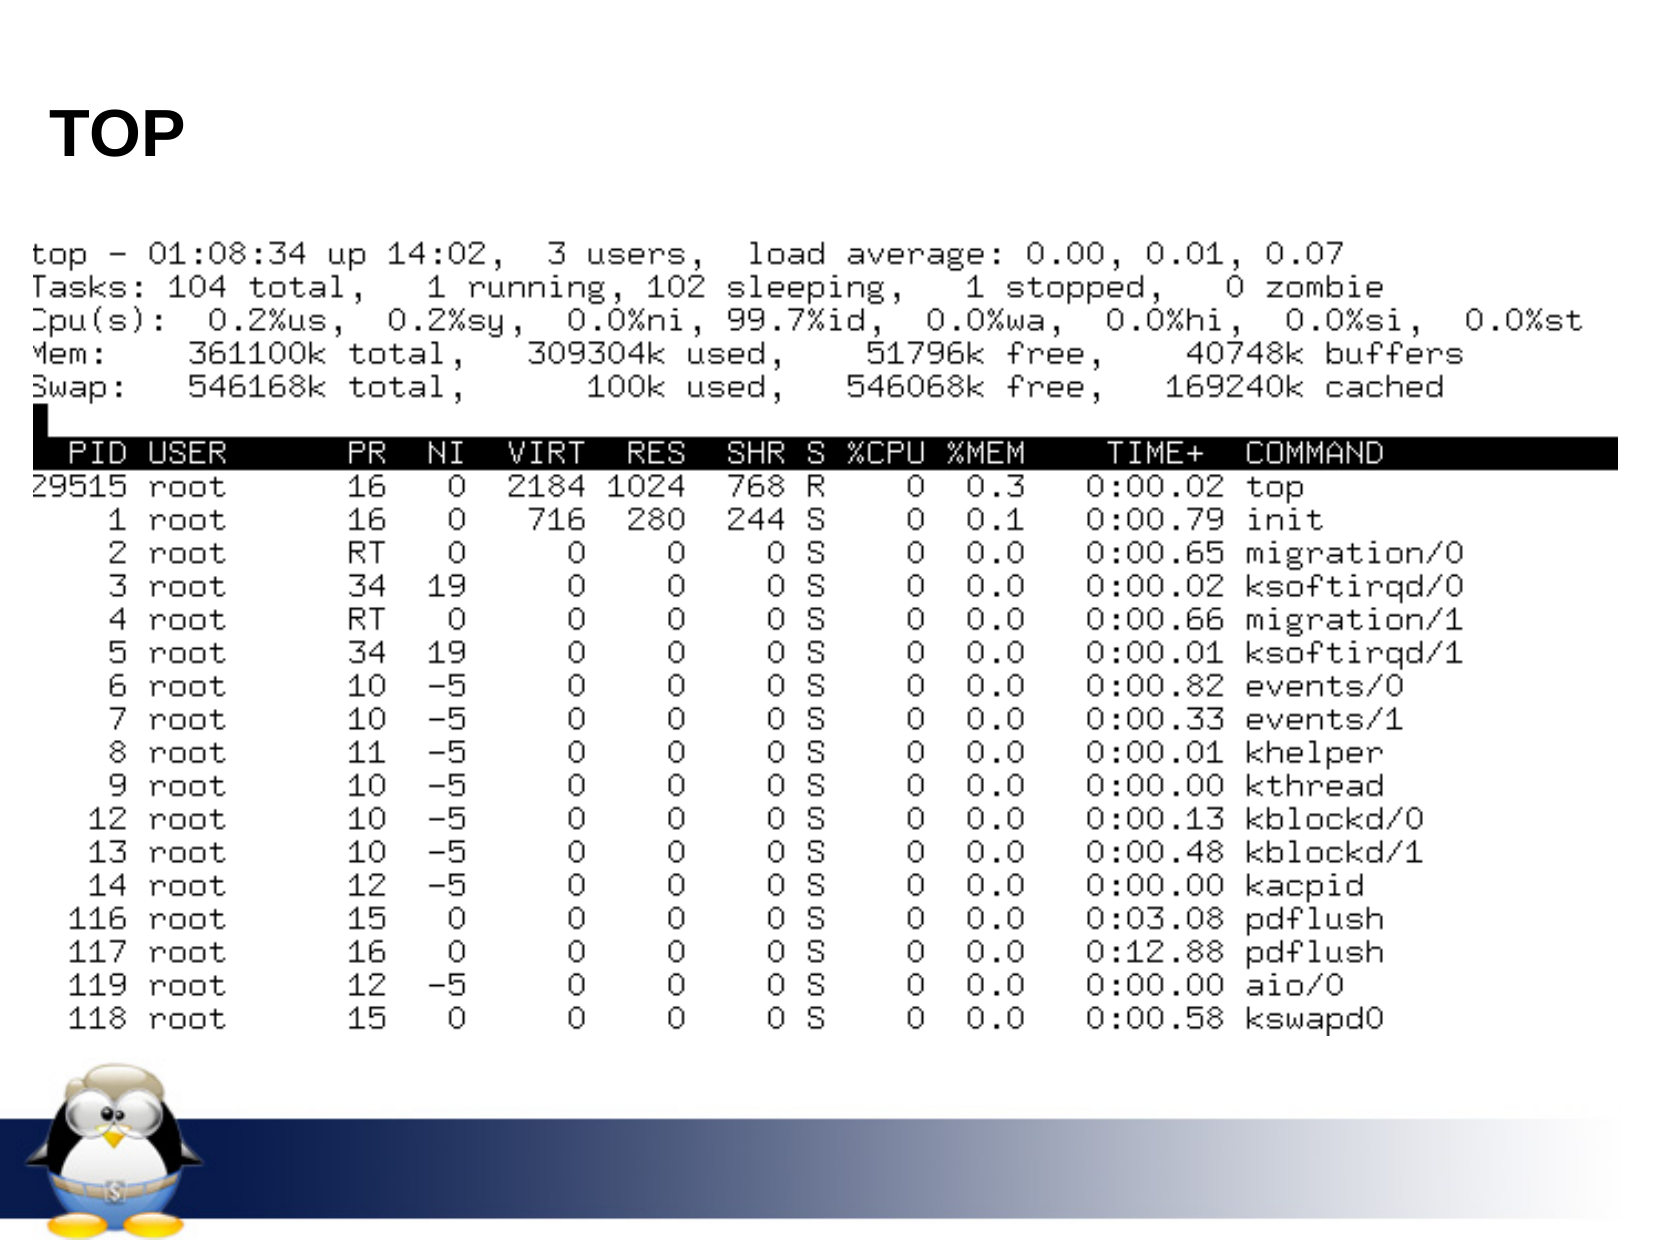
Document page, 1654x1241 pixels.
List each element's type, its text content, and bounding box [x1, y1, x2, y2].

text_box TOP [34, 88, 237, 179]
picture [33, 238, 1618, 1036]
picture [0, 1057, 1654, 1241]
